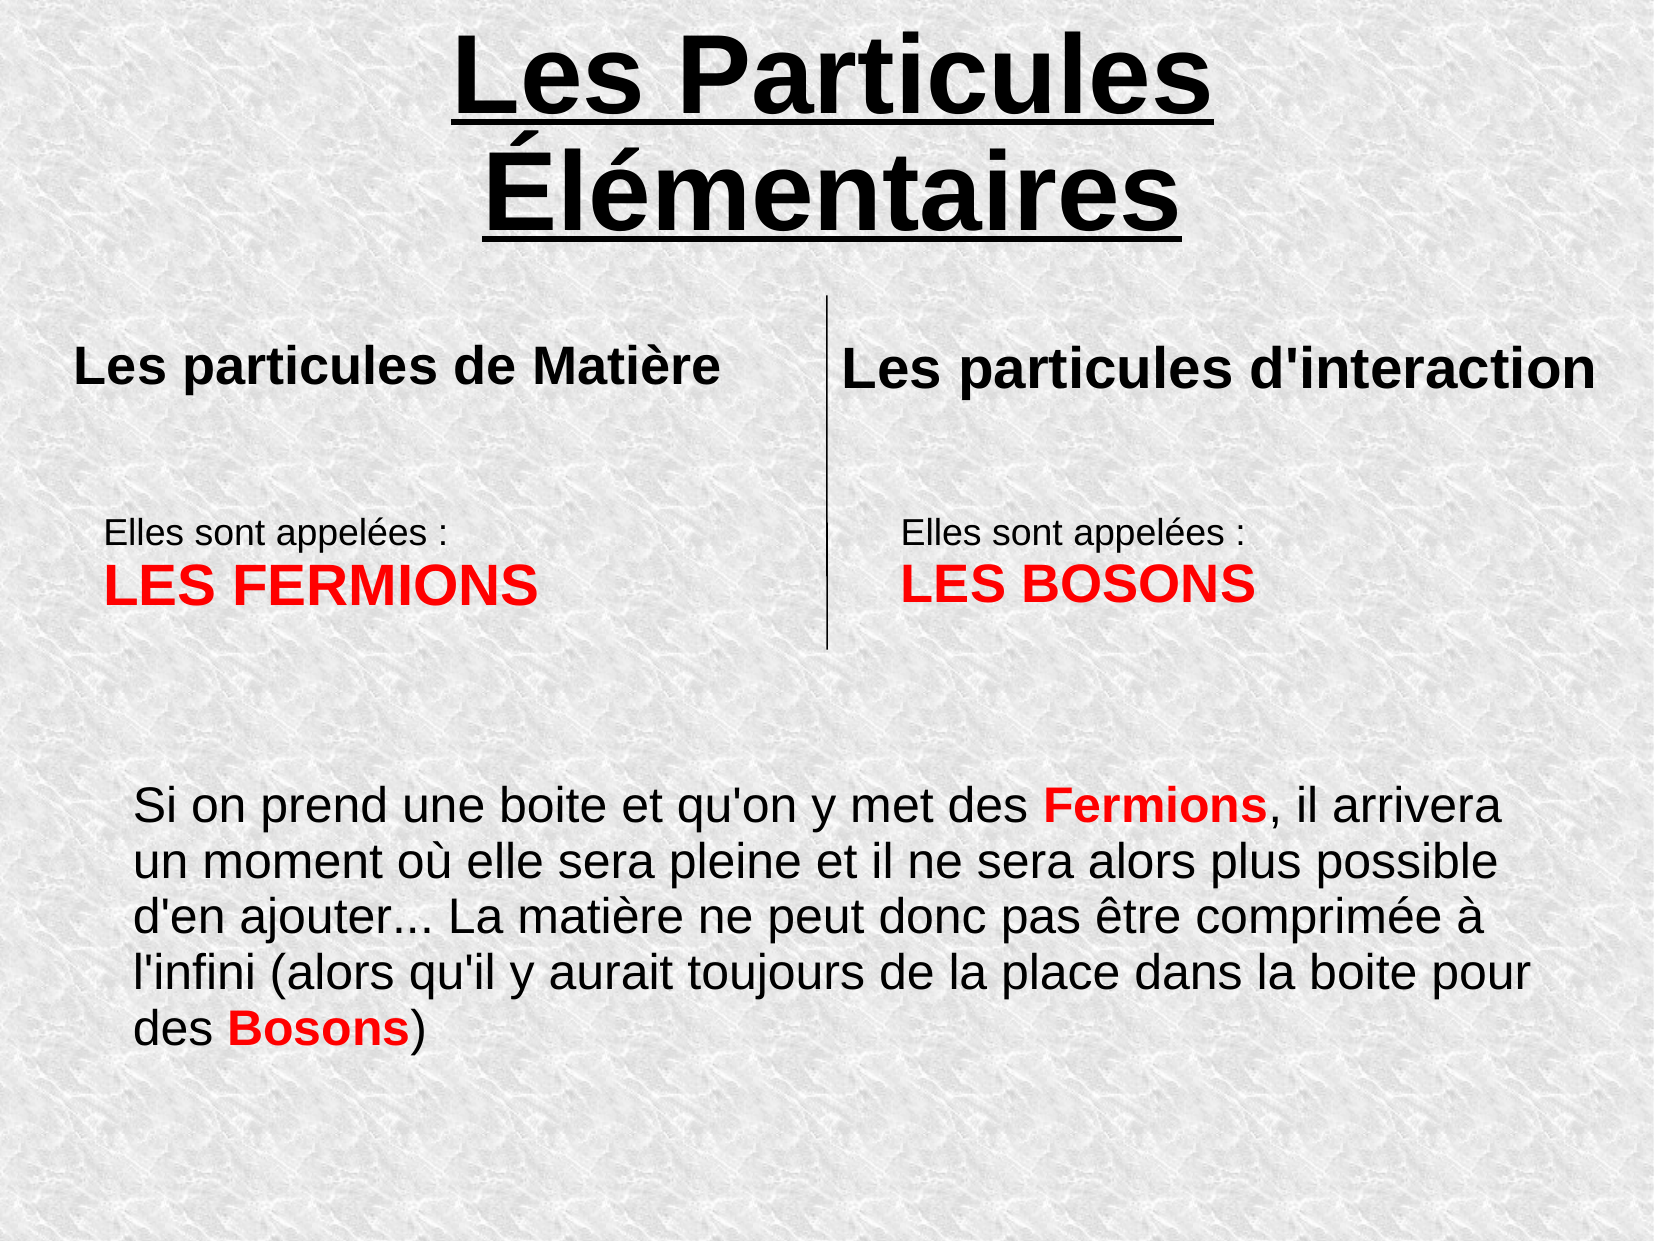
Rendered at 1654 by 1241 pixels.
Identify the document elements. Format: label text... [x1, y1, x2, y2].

text_box Si on prend une boite et qu'on y met des Fermions, il arrivera un moment où elle sera pleine et il ne sera alors plus possible d'en ajouter... La matière ne peut donc pas être comprimée à l'infini (alors qu'il y aurait toujours de la place dans la boite pour des Bosons) [118, 767, 1566, 1152]
text_box Les particules de Matière [59, 324, 768, 402]
picture [0, 0, 1654, 1241]
text_box Les particules d'interaction [826, 324, 1625, 407]
title Les Particules Élémentaires [88, 0, 1577, 266]
text_box Elles sont appelées : LES FERMIONS [88, 502, 680, 626]
text_box Elles sont appelées : LES BOSONS [885, 502, 1625, 621]
